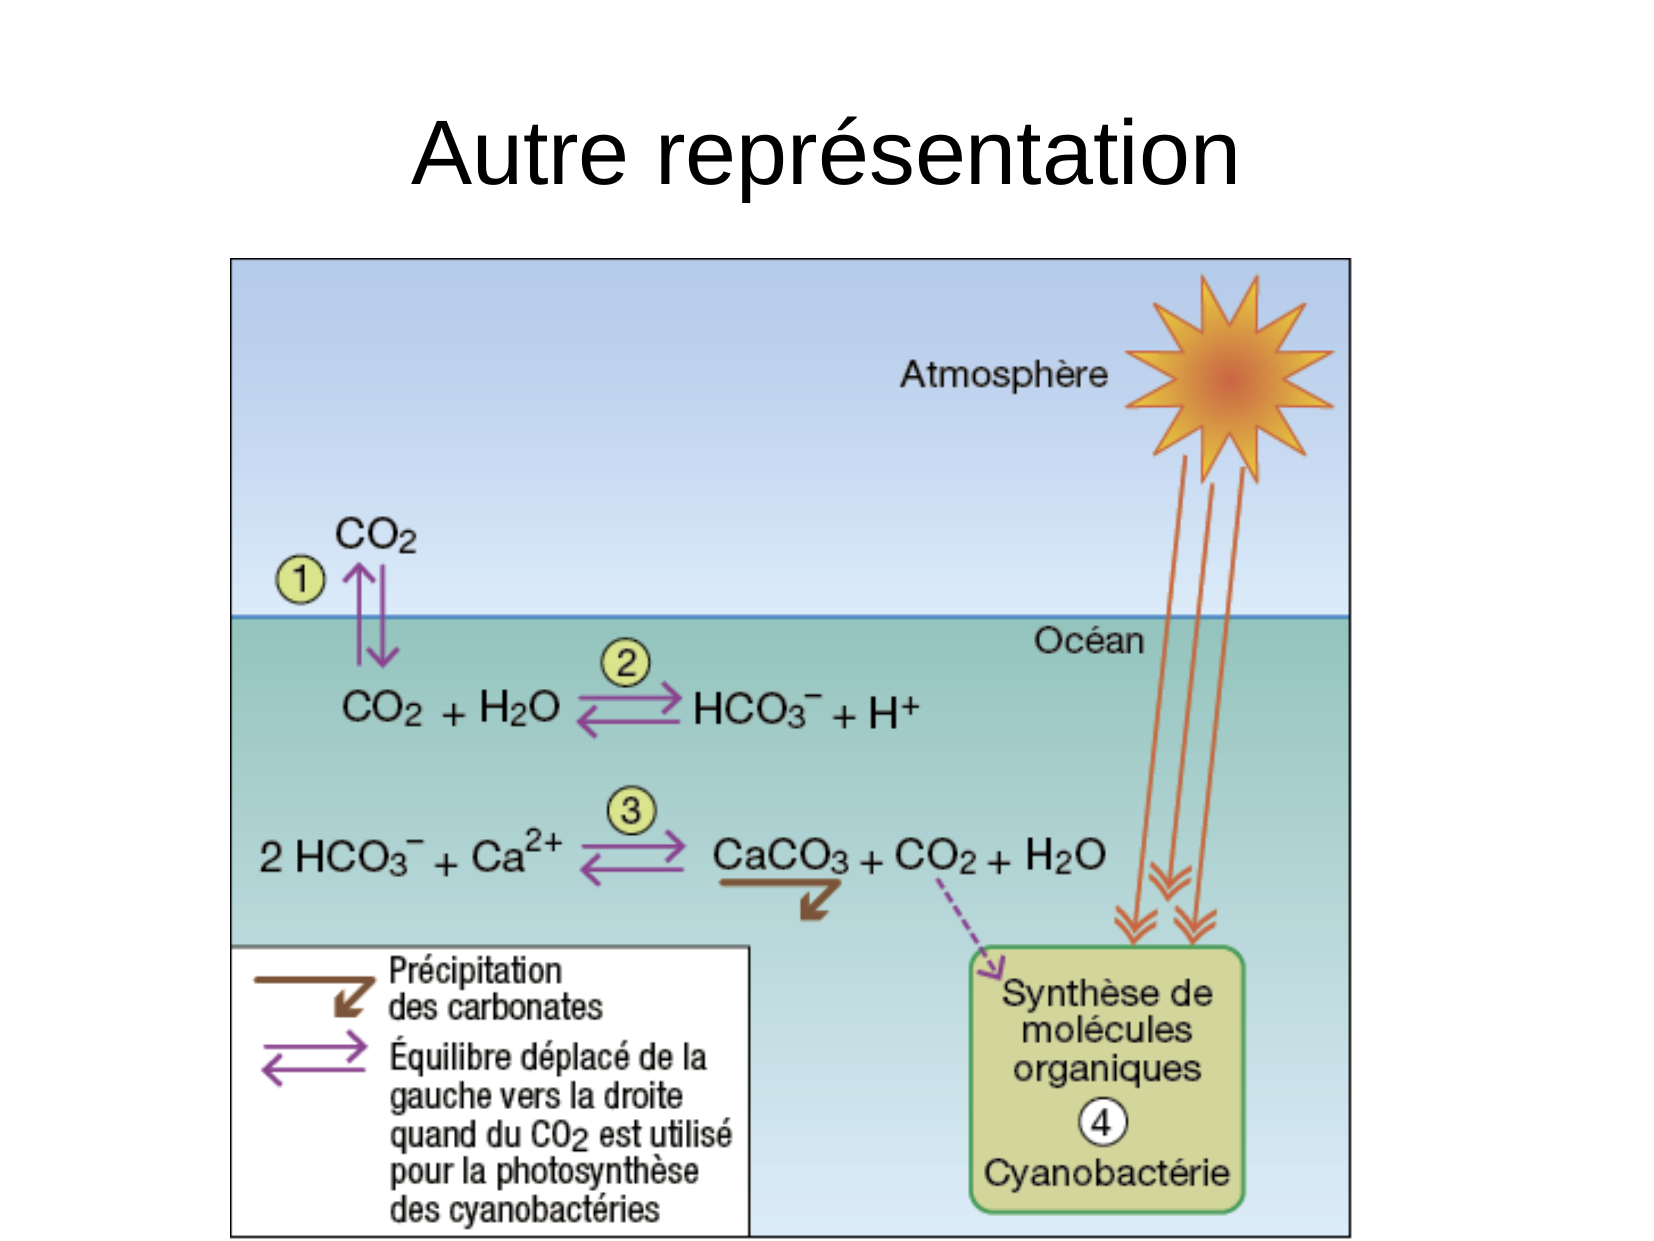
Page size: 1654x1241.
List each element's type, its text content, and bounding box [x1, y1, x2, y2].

picture [230, 258, 1354, 1241]
title Autre représentation [82, 49, 1571, 257]
